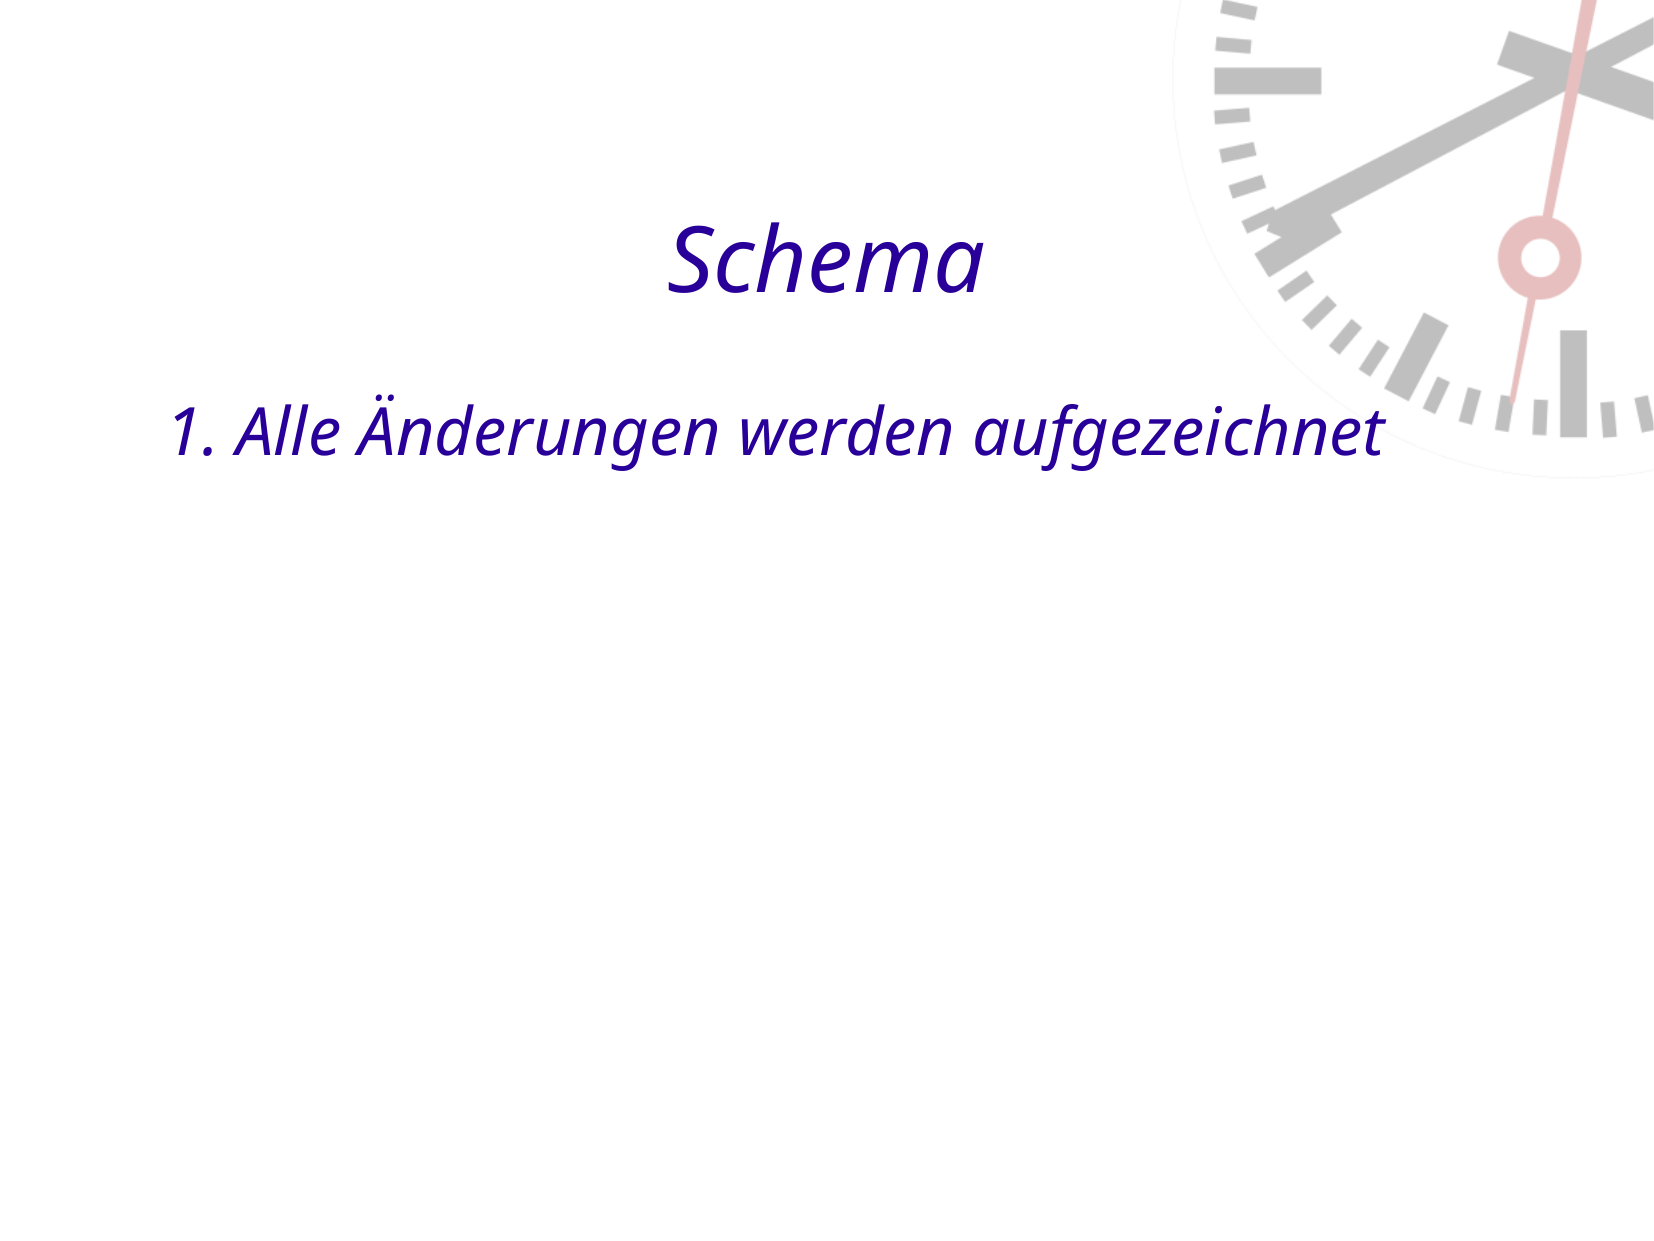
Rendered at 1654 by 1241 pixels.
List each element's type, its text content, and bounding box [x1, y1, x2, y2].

picture [0, 0, 1654, 1241]
list Alle Änderungen werden aufgezeichnet [147, 383, 1506, 1188]
title Schema [147, 160, 1506, 353]
